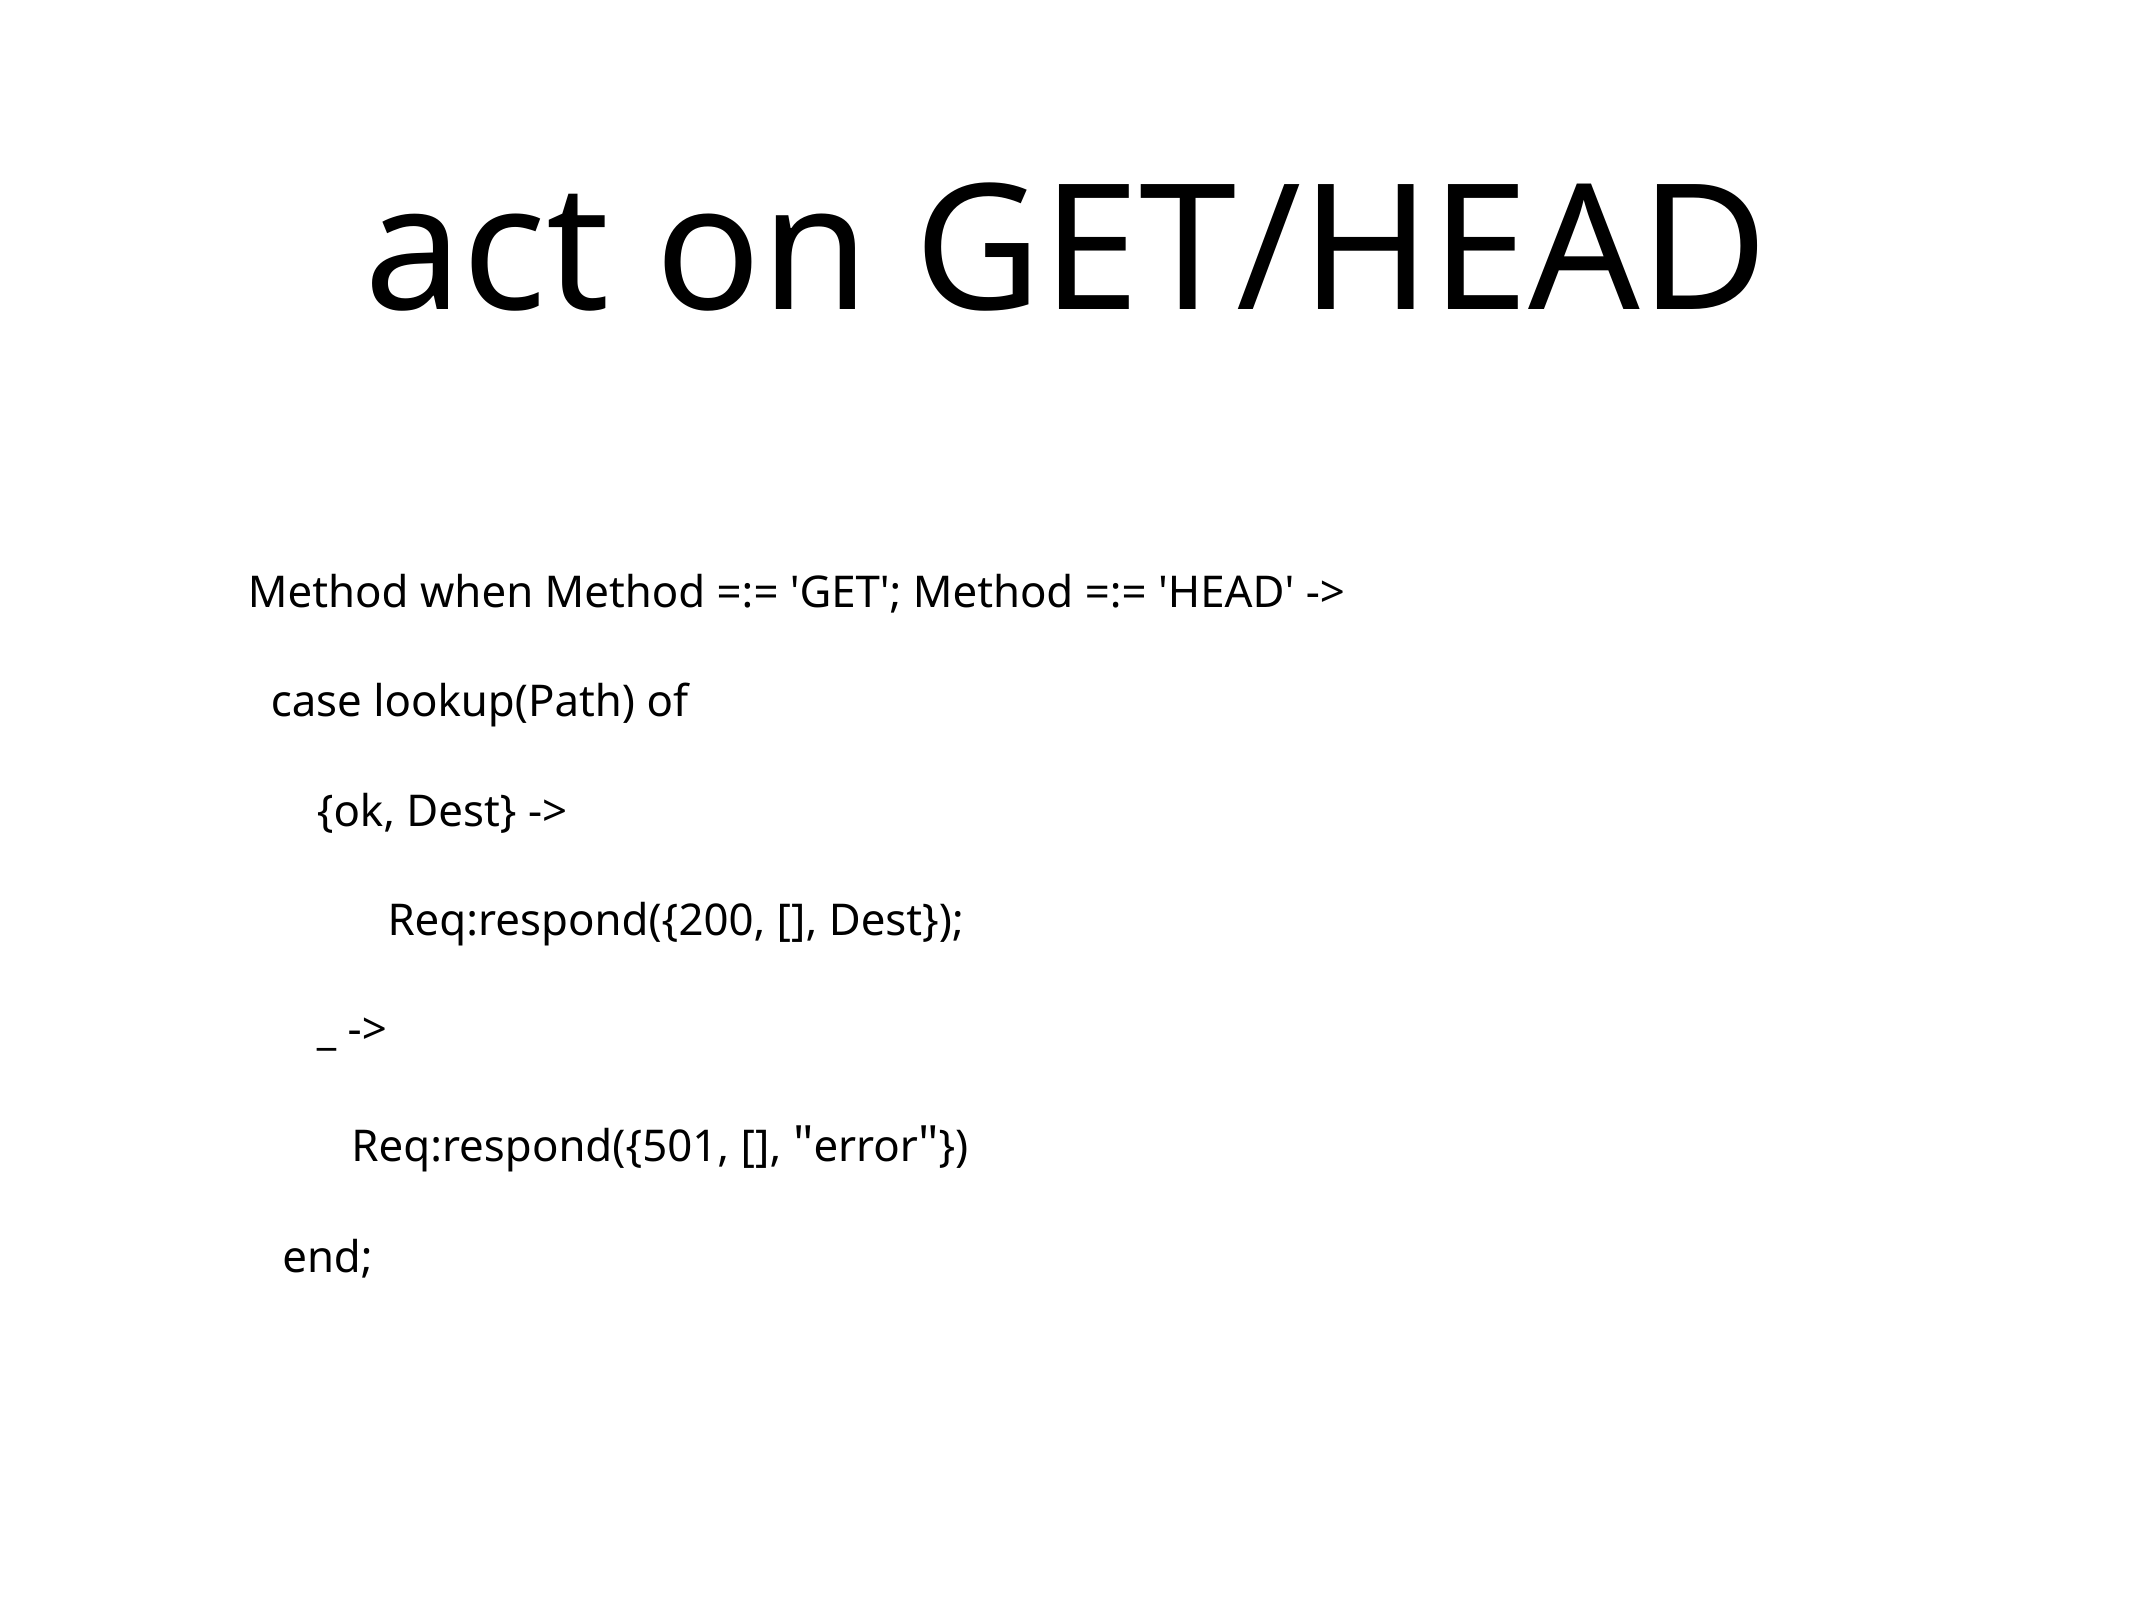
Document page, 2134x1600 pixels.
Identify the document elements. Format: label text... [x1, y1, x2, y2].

title act on GET/HEAD [208, 41, 1925, 442]
list Method when Method =:= 'GET'; Method =:= 'HEAD' -> case lookup(Path) of {ok, Dest} -> Req:respond({200, [], Dest}); _ -> Req:respond({501, [], "error"}) end; [208, 454, 1925, 1392]
